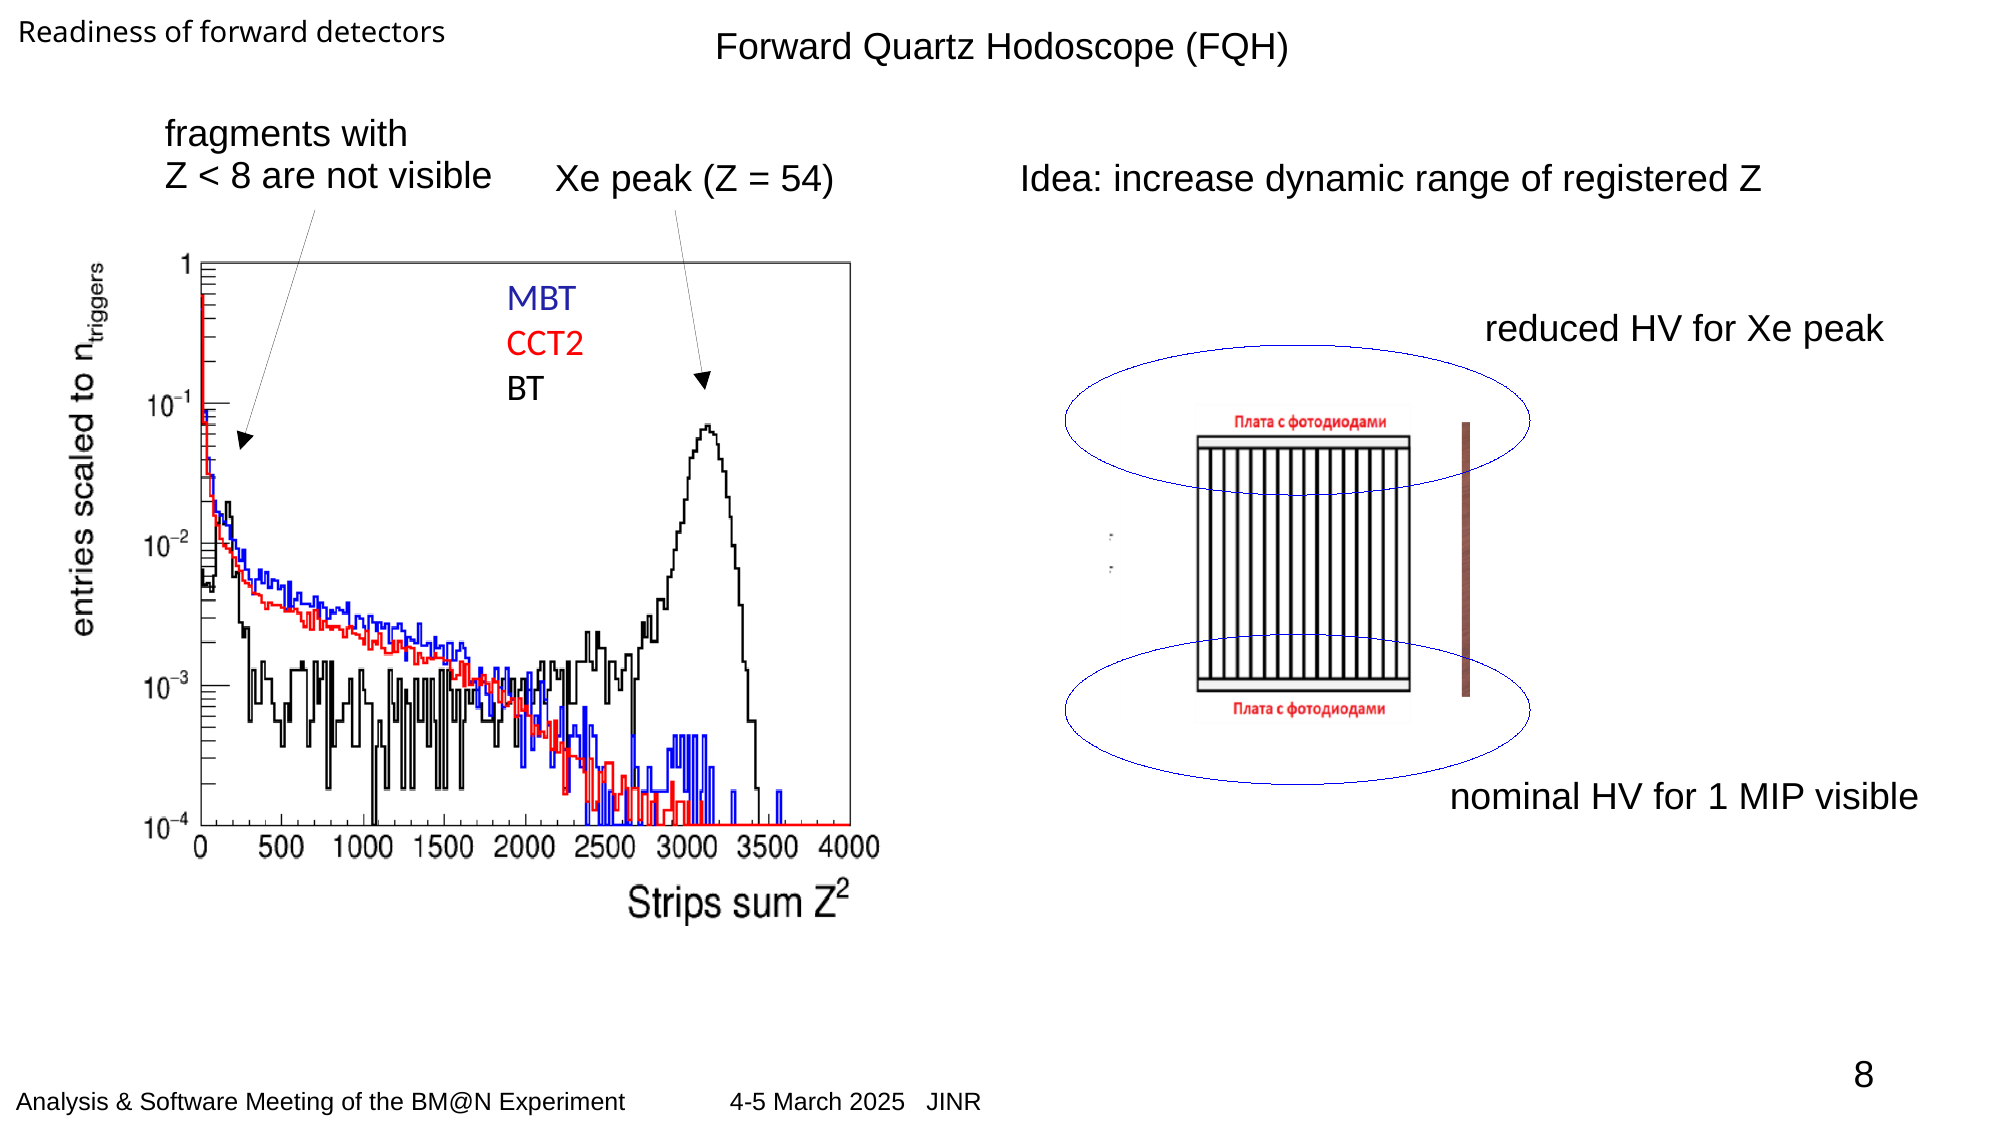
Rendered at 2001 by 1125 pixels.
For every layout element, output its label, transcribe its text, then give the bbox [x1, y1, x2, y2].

text_box <номер> [1847, 1046, 2001, 1116]
text_box fragments with Z < 8 are not visible [150, 104, 508, 204]
text_box Analysis & Software Meeting of the BM@N Experiment 4-5 March 2025 JINR [1, 1080, 1096, 1124]
text_box Readiness of forward detectors [3, 4, 470, 63]
text_box Xe peak (Z = 54) [540, 149, 850, 207]
picture [1109, 389, 1471, 727]
text_box reduced HV for Xe peak [1470, 299, 1900, 357]
text_box MBT CCT2 BT [418, 265, 652, 416]
text_box Idea: increase dynamic range of registered Z [1005, 149, 1779, 207]
text_box nominal HV for 1 MIP visible [1435, 768, 1936, 826]
text_box Forward Quartz Hodoscope (FQH) [700, 18, 1306, 76]
picture [54, 235, 886, 926]
